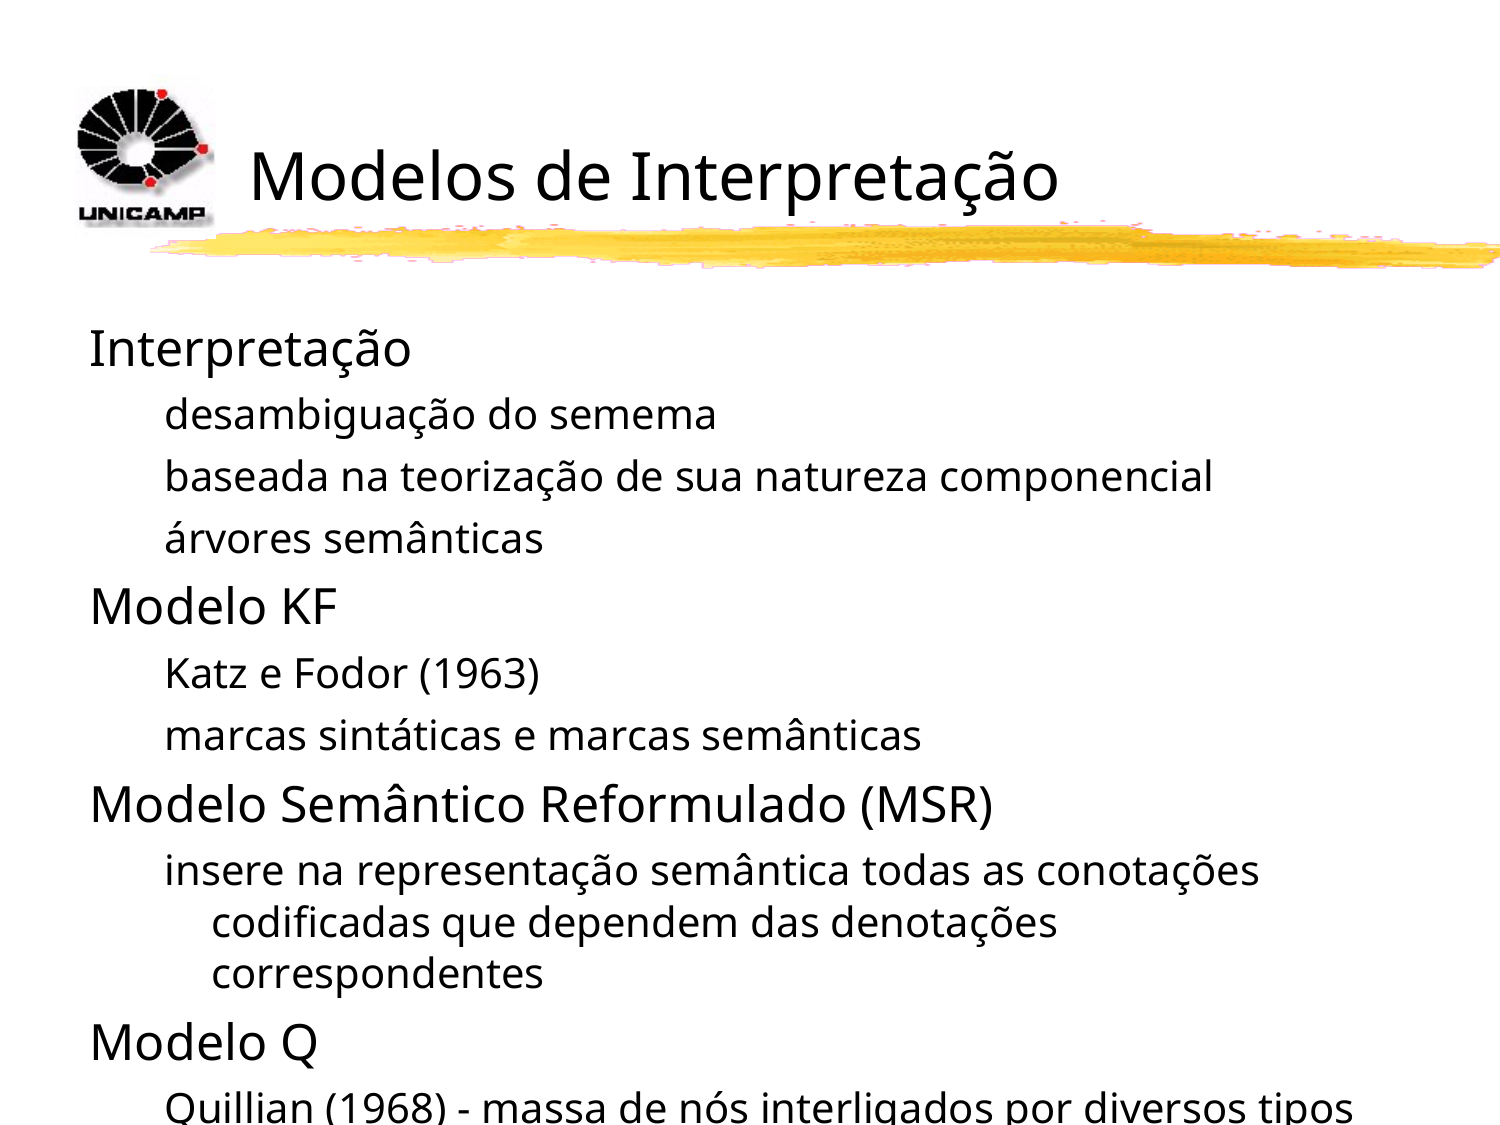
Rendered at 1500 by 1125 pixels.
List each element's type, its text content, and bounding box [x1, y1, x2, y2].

picture [75, 74, 1500, 279]
title Modelos de Interpretação [233, 37, 1434, 225]
list Interpretação desambiguação do semema baseada na teorização de sua natureza componencial árvores semânticas Modelo KF Katz e Fodor (1963) marcas sintáticas e marcas semânticas Modelo Semântico Reformulado (MSR) insere na representação semântica todas as conotações codificadas que dependem das denotações correspondentes Modelo Q Quillian (1968) - massa de nós interligados por diversos tipos de liames associativos [74, 309, 1417, 1018]
